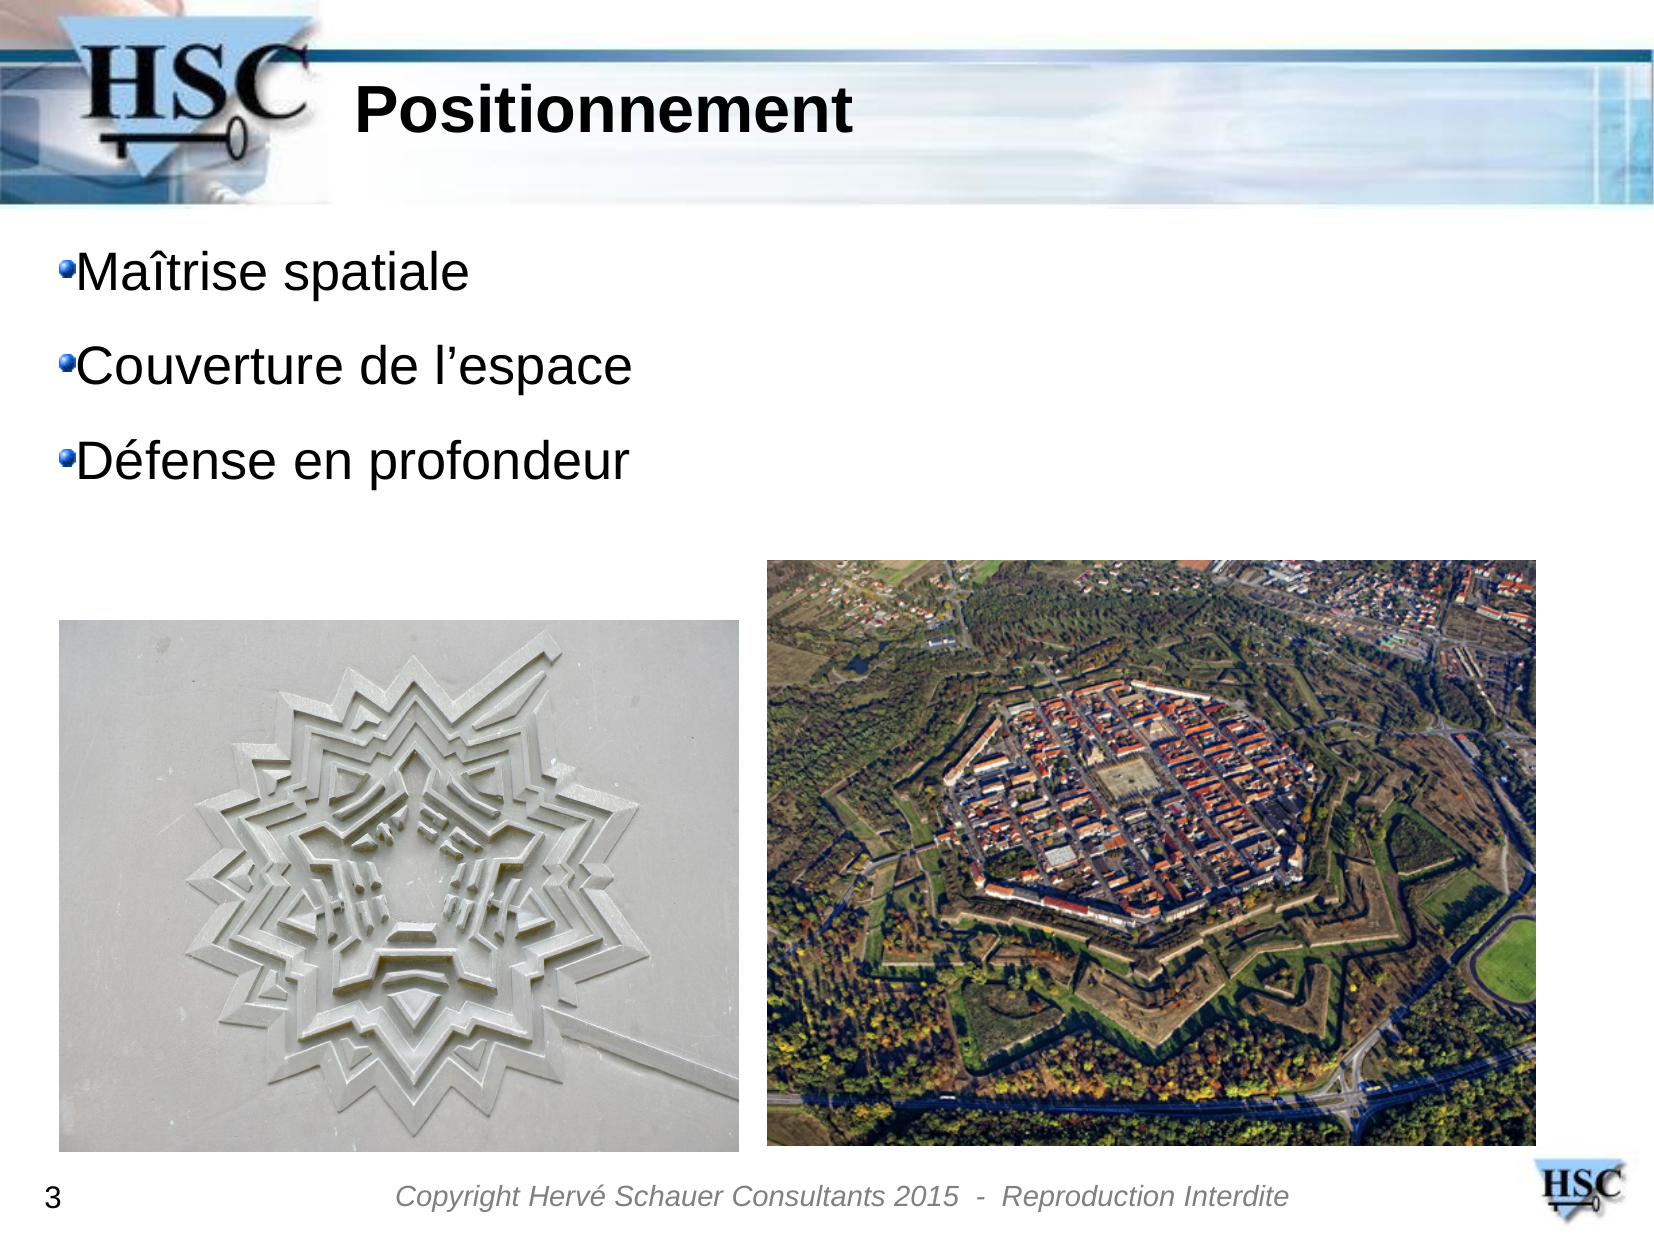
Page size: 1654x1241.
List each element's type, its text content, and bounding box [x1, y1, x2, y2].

picture [767, 561, 1536, 1146]
picture [59, 620, 739, 1152]
list Maîtrise spatiale Couverture de l’espace Défense en profondeur [59, 236, 1625, 1152]
title Positionnement [354, 2, 1654, 210]
